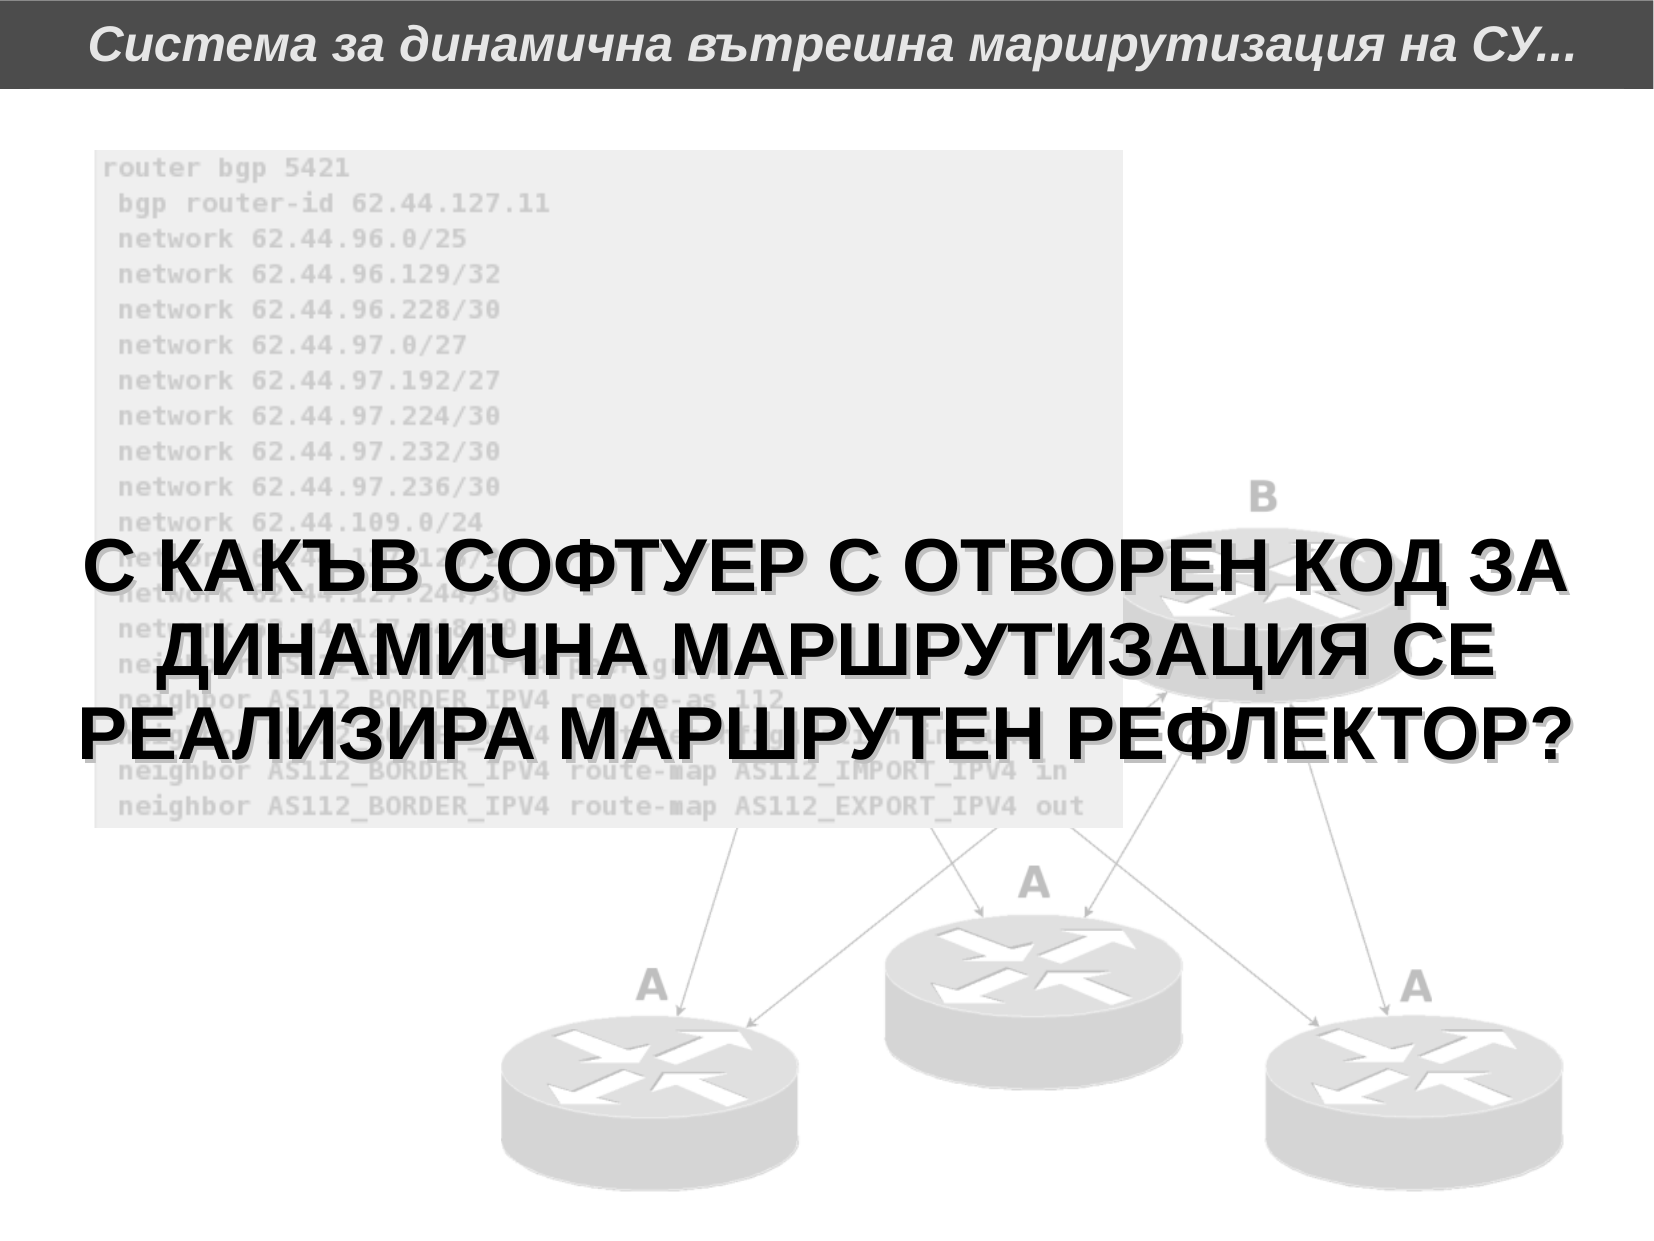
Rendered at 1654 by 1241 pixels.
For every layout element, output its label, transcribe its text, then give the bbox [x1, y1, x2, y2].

text_box [0, 0, 1654, 89]
text_box Система за динамична вътрешна маршрутизация на СУ... [72, 9, 1594, 80]
text_box С КАКЪВ СОФТУЕР С ОТВОРЕН КОД ЗА ДИНАМИЧНА МАРШРУТИЗАЦИЯ СЕ РЕАЛИЗИРА МАРШРУТЕН РЕФЛЕКТОР? [29, 88, 1625, 1211]
